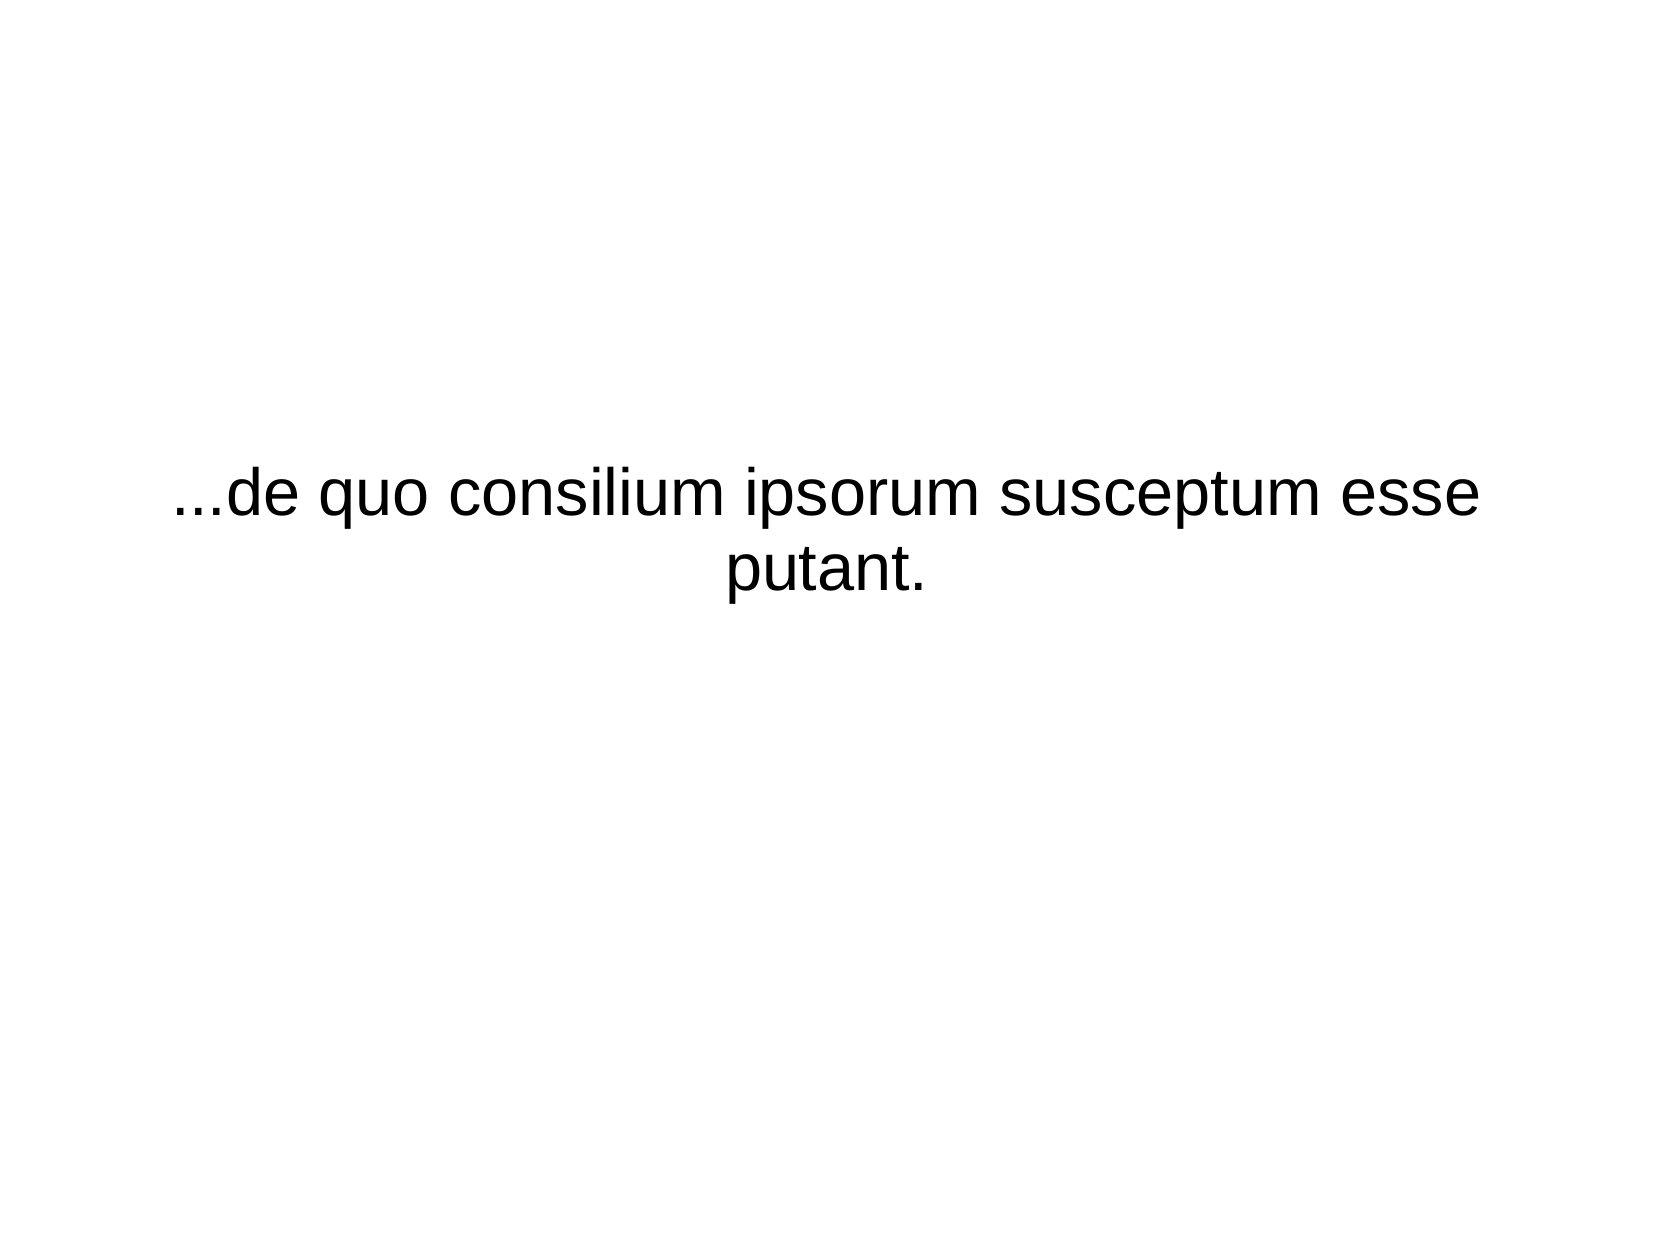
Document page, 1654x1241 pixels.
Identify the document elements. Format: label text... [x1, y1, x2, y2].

subtitle ...de quo consilium ipsorum susceptum esse putant. [82, 49, 1571, 1010]
